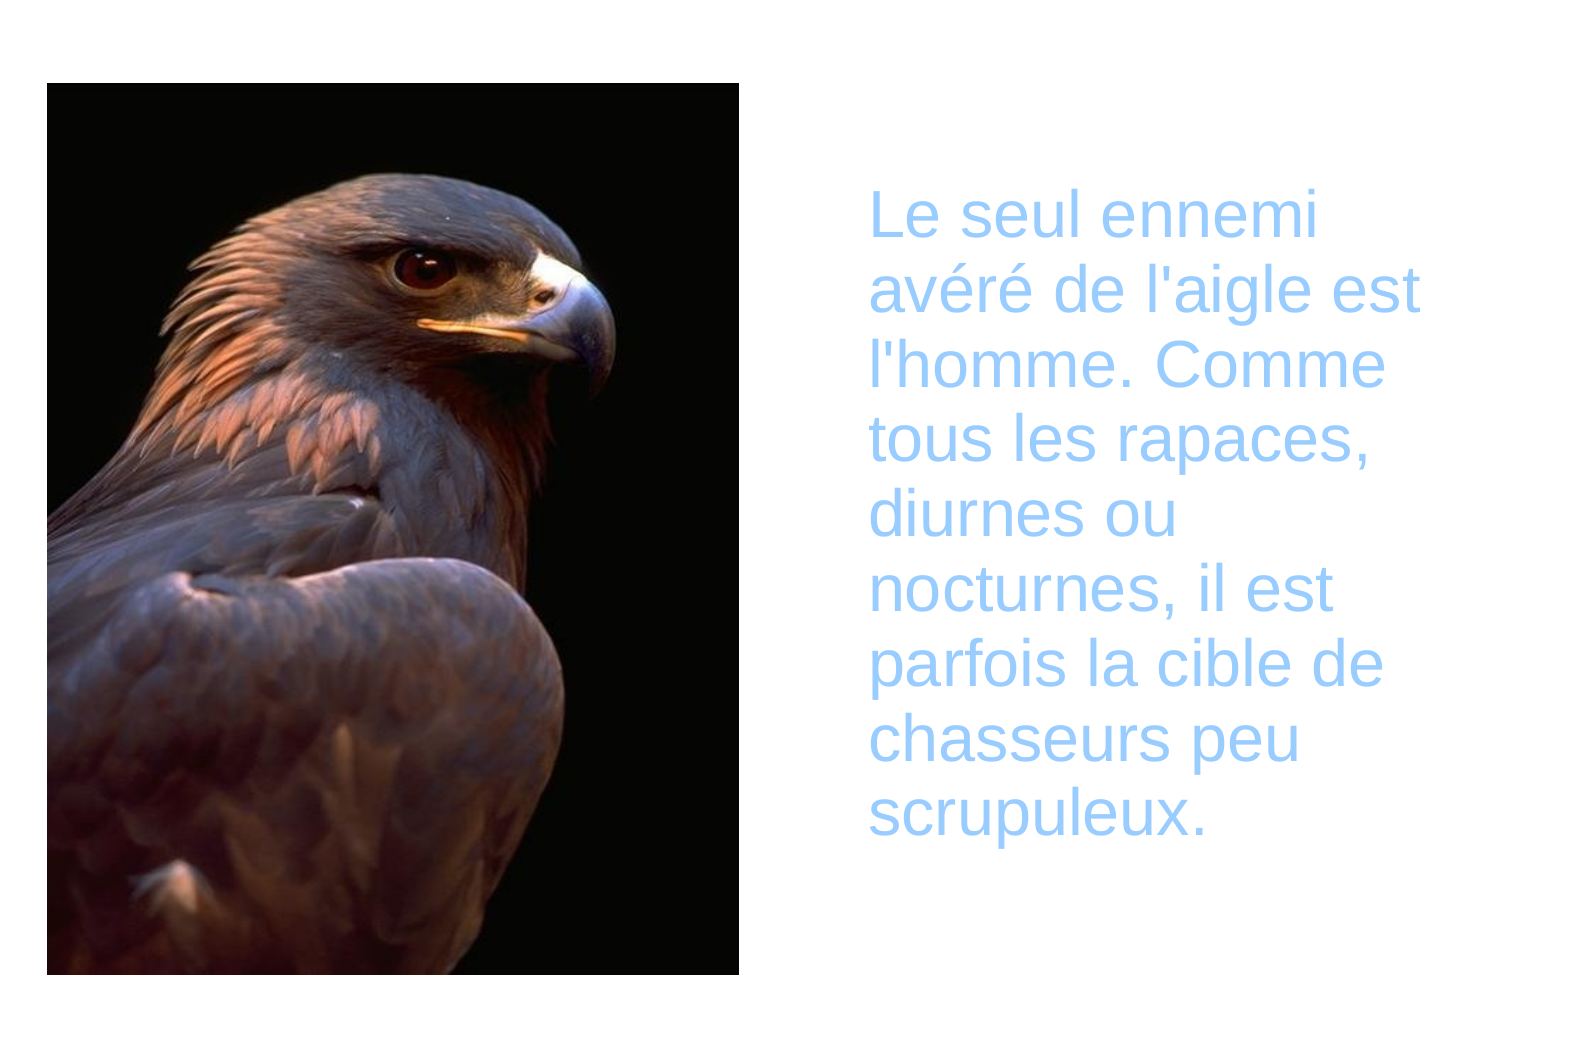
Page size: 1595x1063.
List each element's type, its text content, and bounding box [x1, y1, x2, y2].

picture [47, 83, 739, 975]
list Le seul ennemi avéré de l'aigle est l'homme. Comme tous les rapaces, diurnes ou nocturnes, il est parfois la cible de chasseurs peu scrupuleux. [797, 177, 1498, 953]
